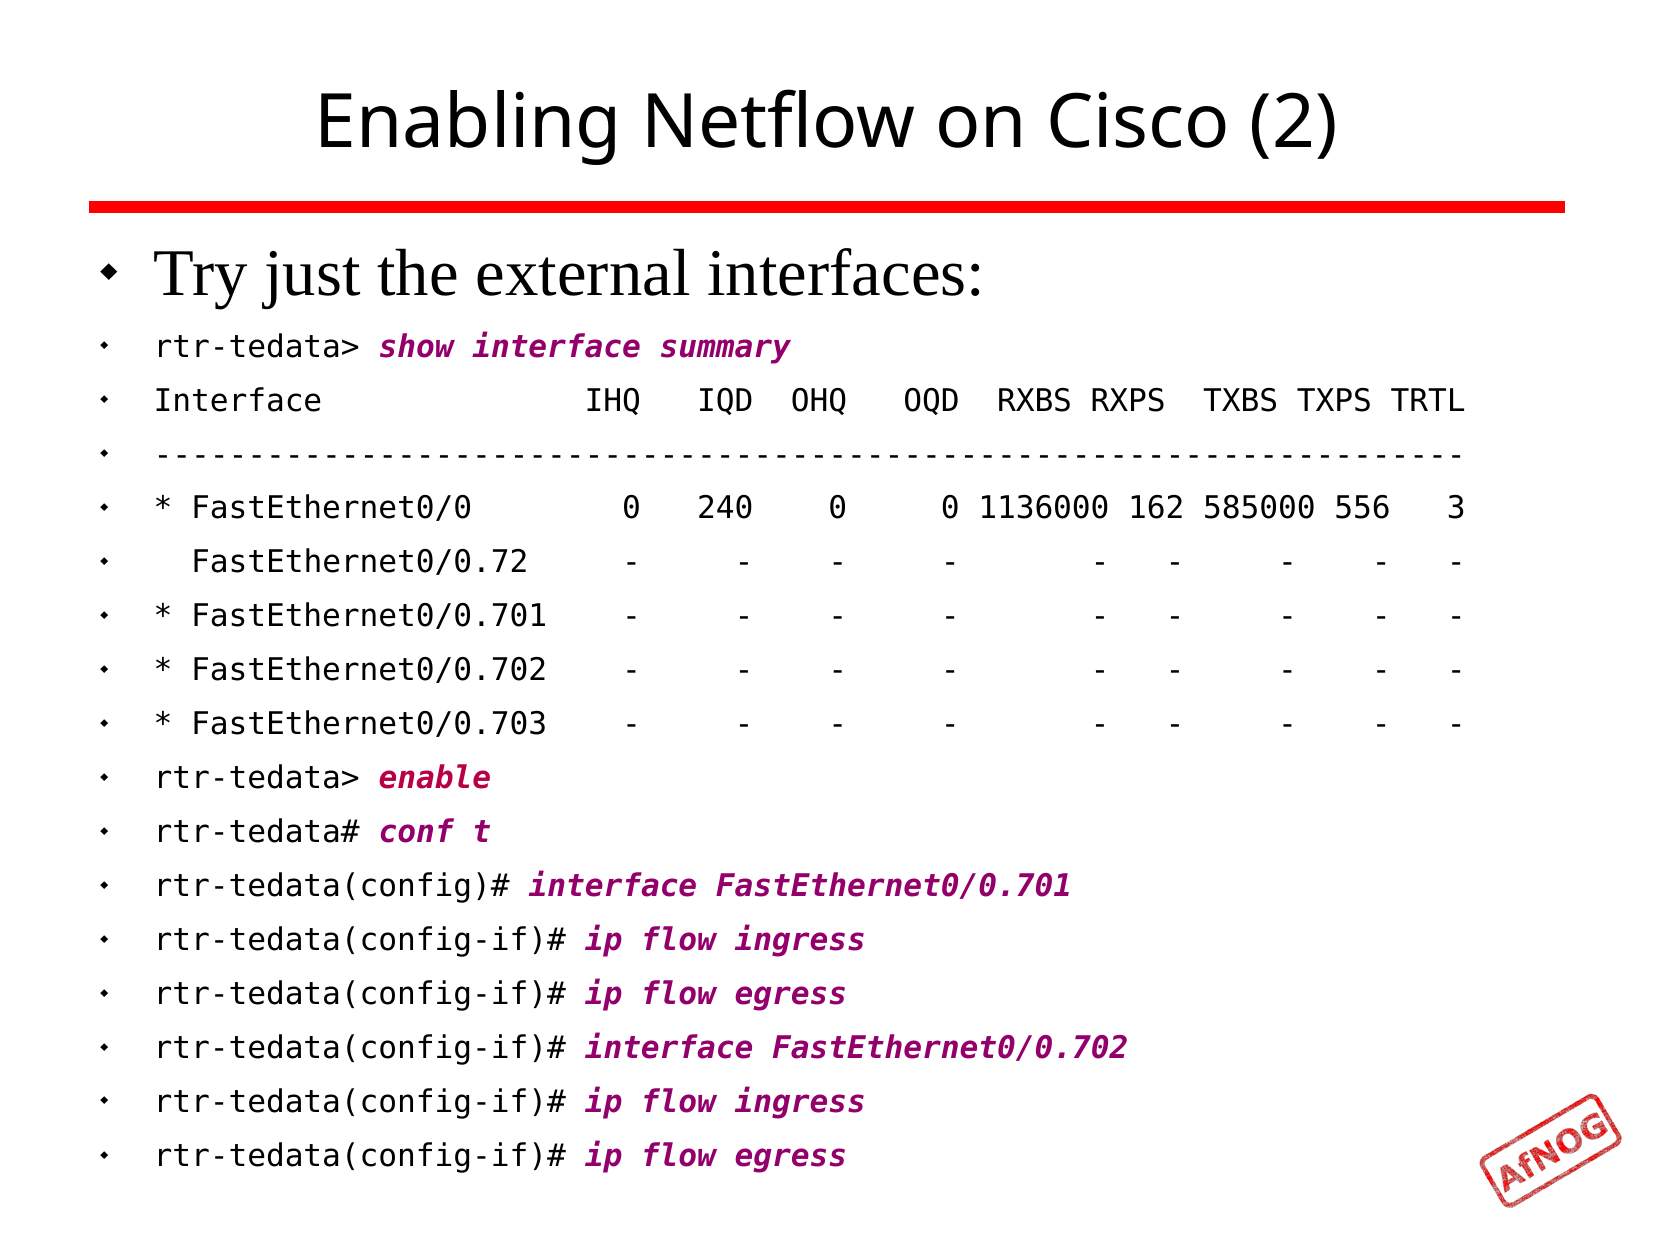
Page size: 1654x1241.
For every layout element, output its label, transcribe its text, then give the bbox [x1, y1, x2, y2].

list Try just the external interfaces: rtr-tedata> show interface summary Interface IHQ IQD OHQ OQD RXBS RXPS TXBS TXPS TRTL ---------------------------------------------------------------------- * FastEthernet0/0 0 240 0 0 1136000 162 585000 556 3 FastEthernet0/0.72 - - - - - - - - - * FastEthernet0/0.701 - - - - - - - - - * FastEthernet0/0.702 - - - - - - - - - * FastEthernet0/0.703 - - - - - - - - - rtr-tedata> enable rtr-tedata# conf t rtr-tedata(config)# interface FastEthernet0/0.701 rtr-tedata(config-if)# ip flow ingress rtr-tedata(config-if)# ip flow egress rtr-tedata(config-if)# interface FastEthernet0/0.702 rtr-tedata(config-if)# ip flow ingress rtr-tedata(config-if)# ip flow egress [82, 236, 1571, 1174]
title Enabling Netflow on Cisco (2) [82, 29, 1571, 207]
picture [1476, 1090, 1625, 1211]
